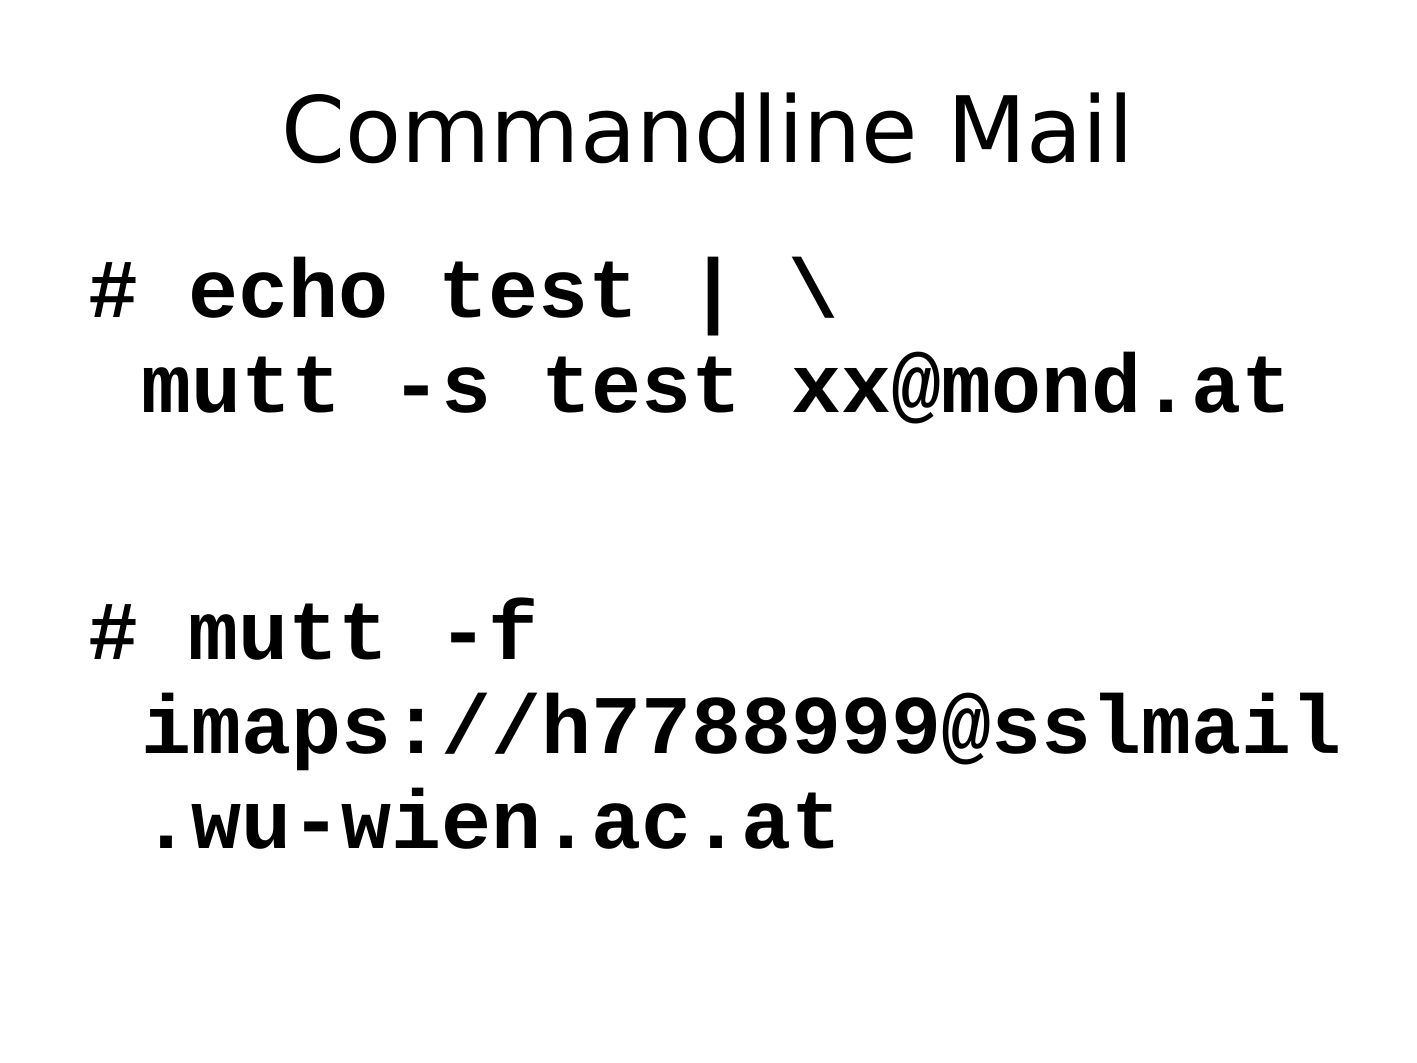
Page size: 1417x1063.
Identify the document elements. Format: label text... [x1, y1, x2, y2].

title Commandline Mail [70, 49, 1346, 213]
list # echo test | \ mutt -s test xx@mond.at # mutt -f imaps://h7788999@sslmail.wu-wien.ac.at [70, 248, 1346, 936]
